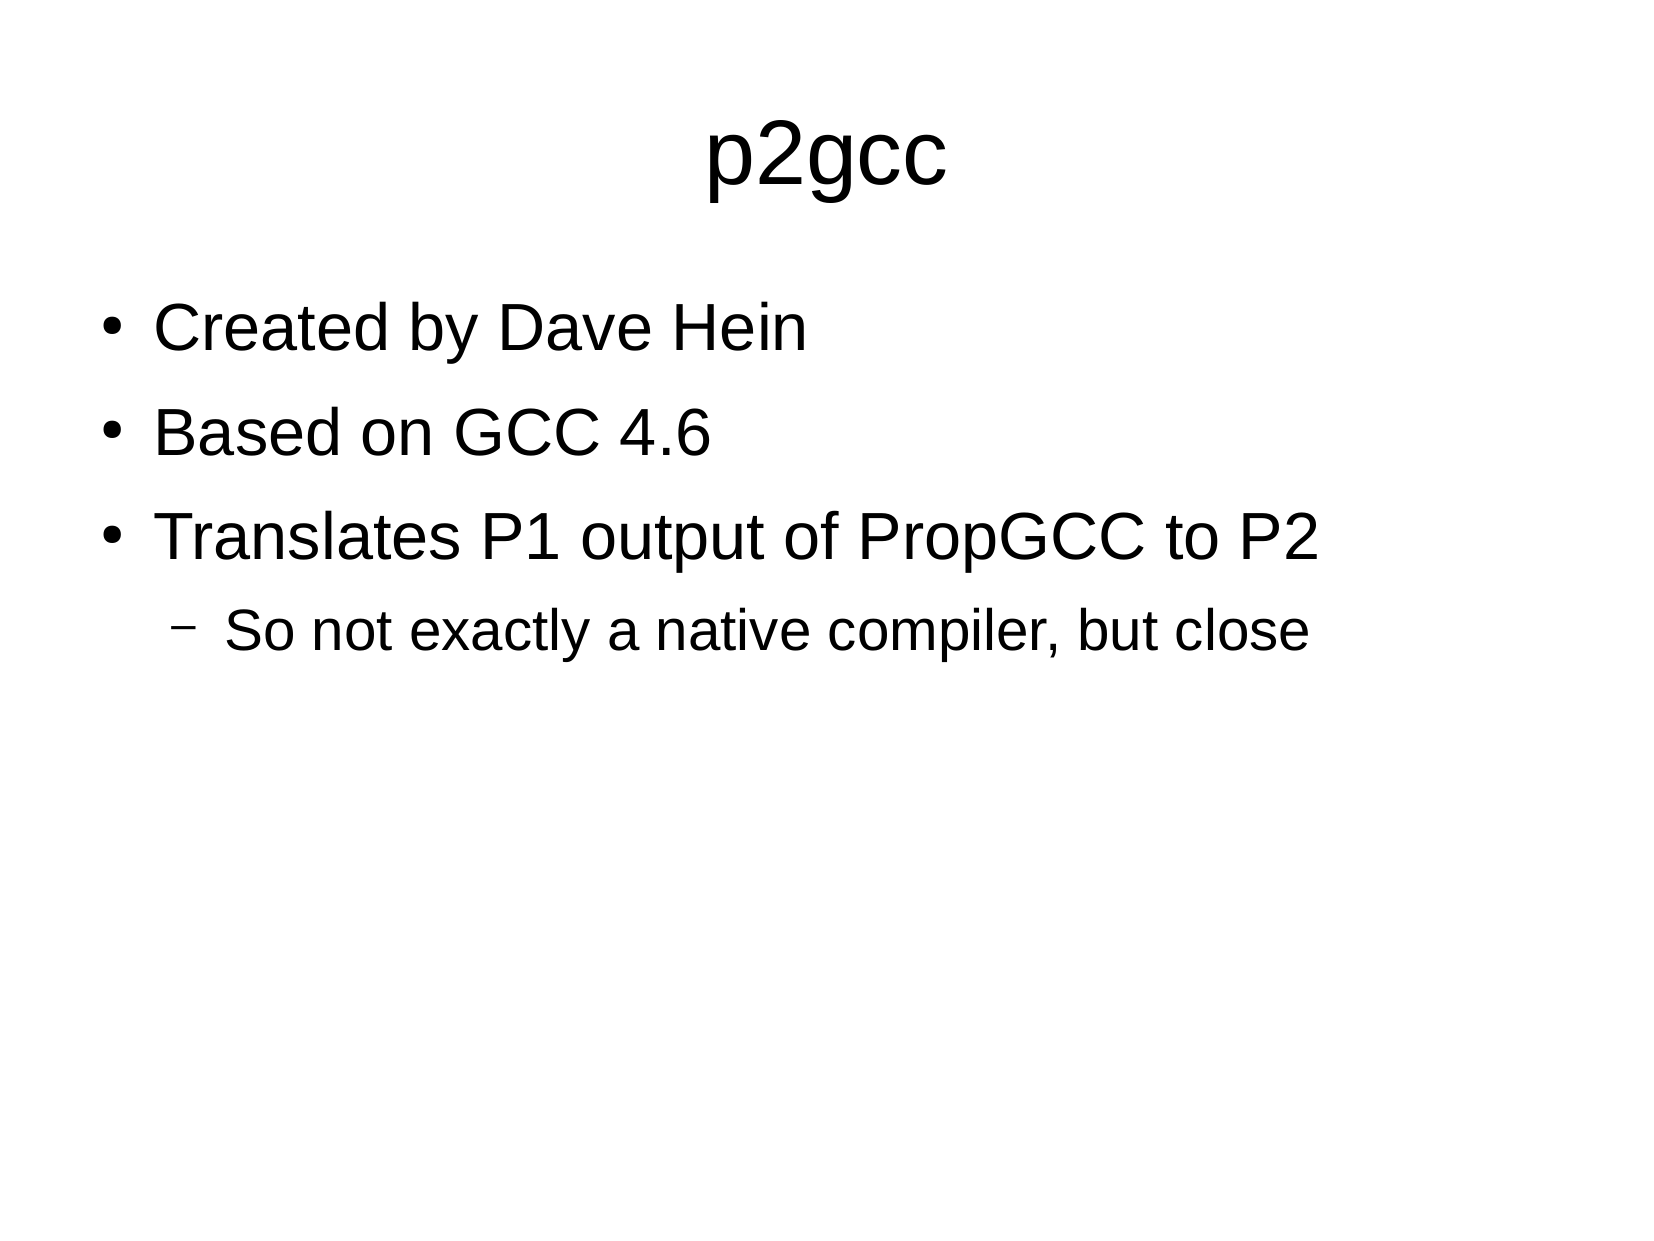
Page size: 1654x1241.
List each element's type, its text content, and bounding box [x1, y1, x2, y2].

title p2gcc [82, 49, 1571, 257]
list Created by Dave Hein Based on GCC 4.6 Translates P1 output of PropGCC to P2 So not exactly a native compiler, but close [82, 290, 1571, 1010]
